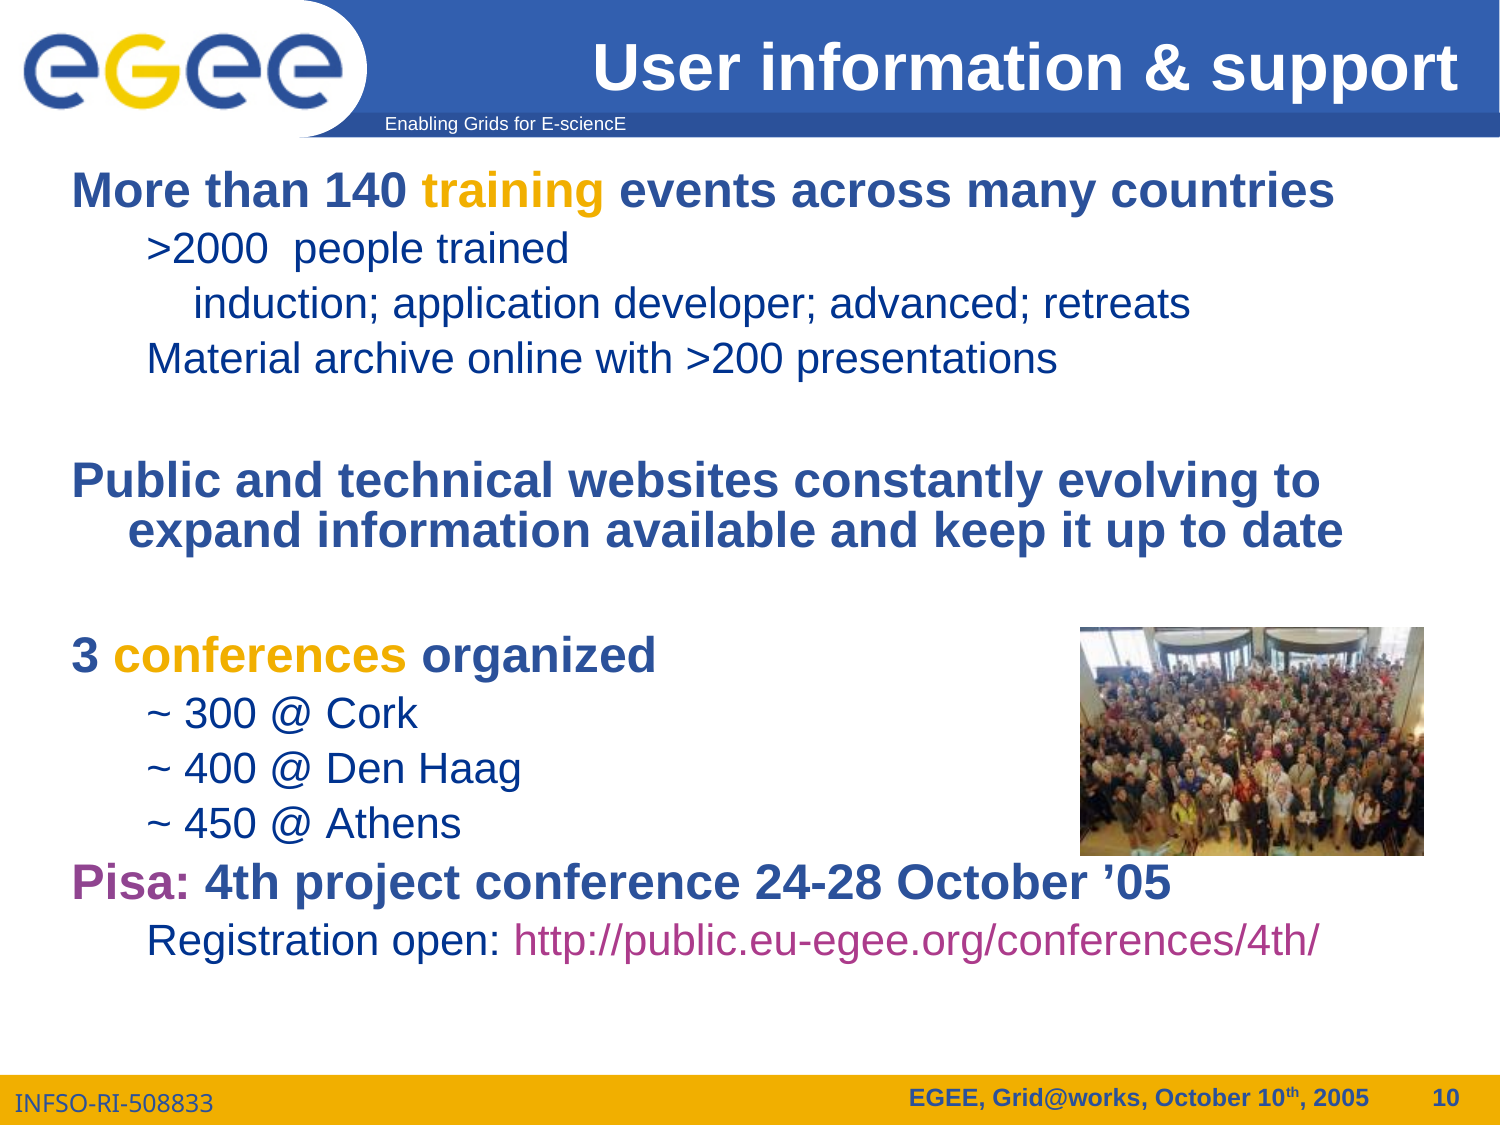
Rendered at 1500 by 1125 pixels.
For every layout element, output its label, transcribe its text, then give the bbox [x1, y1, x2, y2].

picture [1080, 627, 1424, 856]
list More than 140 training events across many countries >2000 people trained induction; application developer; advanced; retreats Material archive online with >200 presentations Public and technical websites constantly evolving to expand information available and keep it up to date 3 conferences organized ~ 300 @ Cork ~ 400 @ Den Haag ~ 450 @ Athens Pisa: 4th project conference 24-28 October ’05 Registration open: http://public.eu-egee.org/conferences/4th/ [56, 159, 1466, 1051]
picture [18, 30, 349, 112]
title User information & support [369, 10, 1475, 124]
